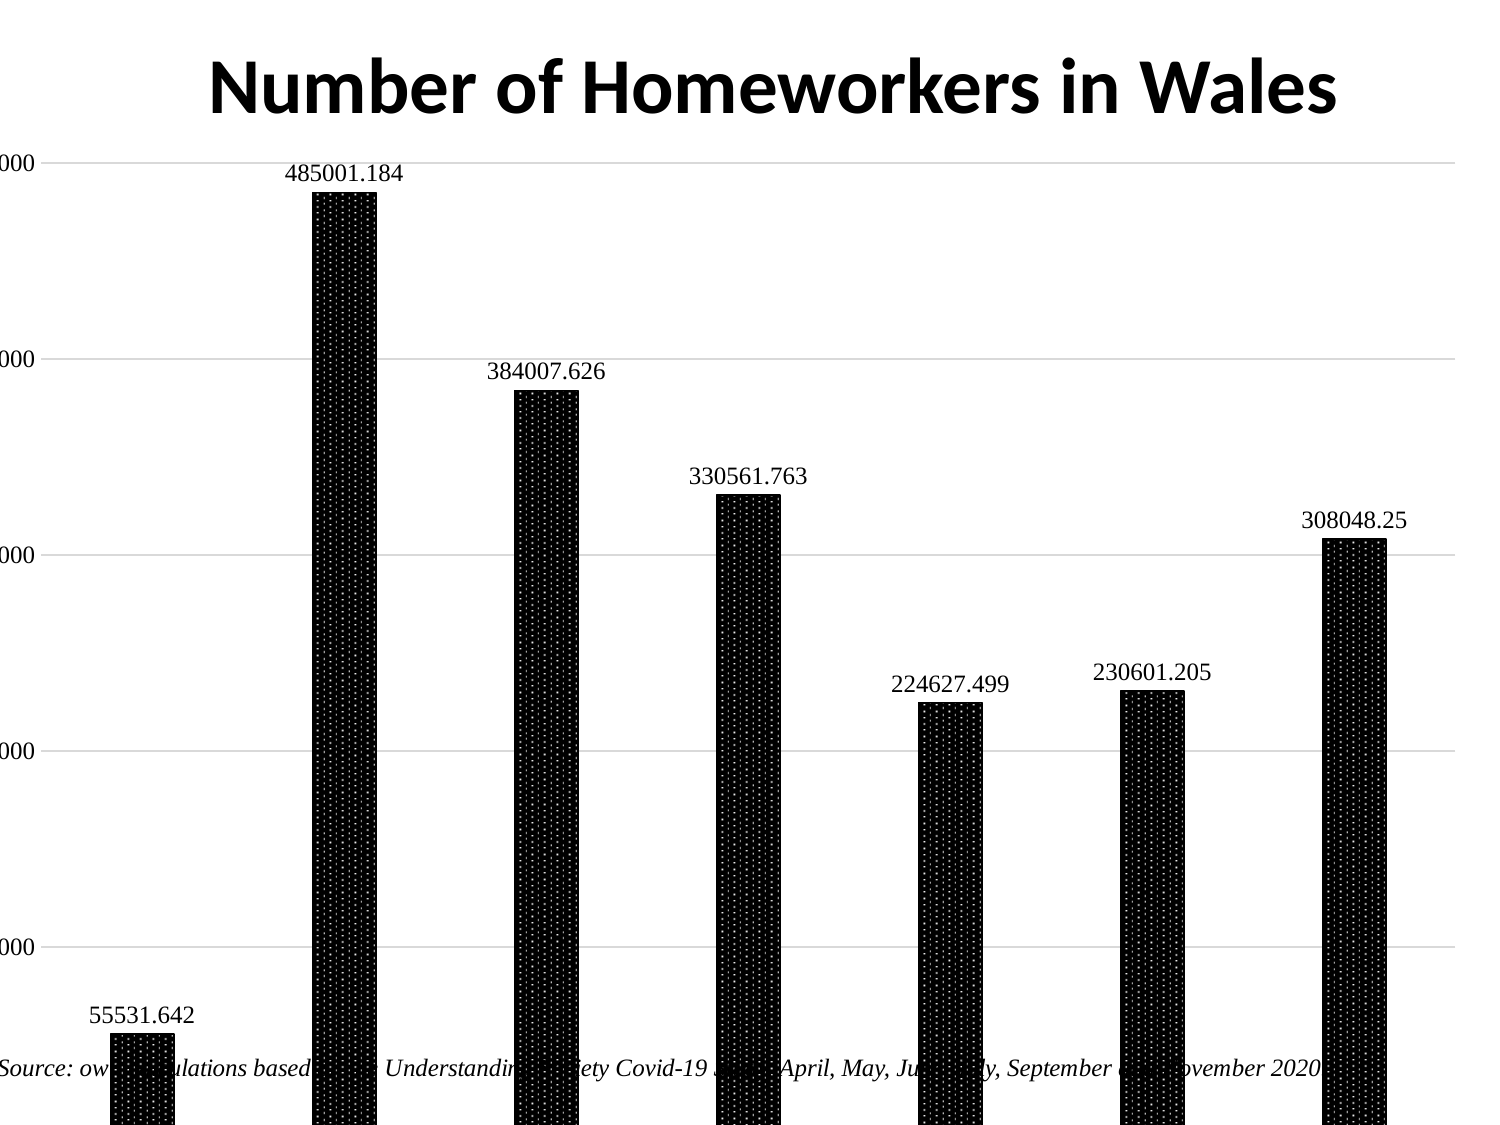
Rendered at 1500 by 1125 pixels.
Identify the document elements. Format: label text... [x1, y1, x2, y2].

chart [0, 121, 1489, 1125]
text_box Number of Homeworkers in Wales [193, 26, 1364, 138]
